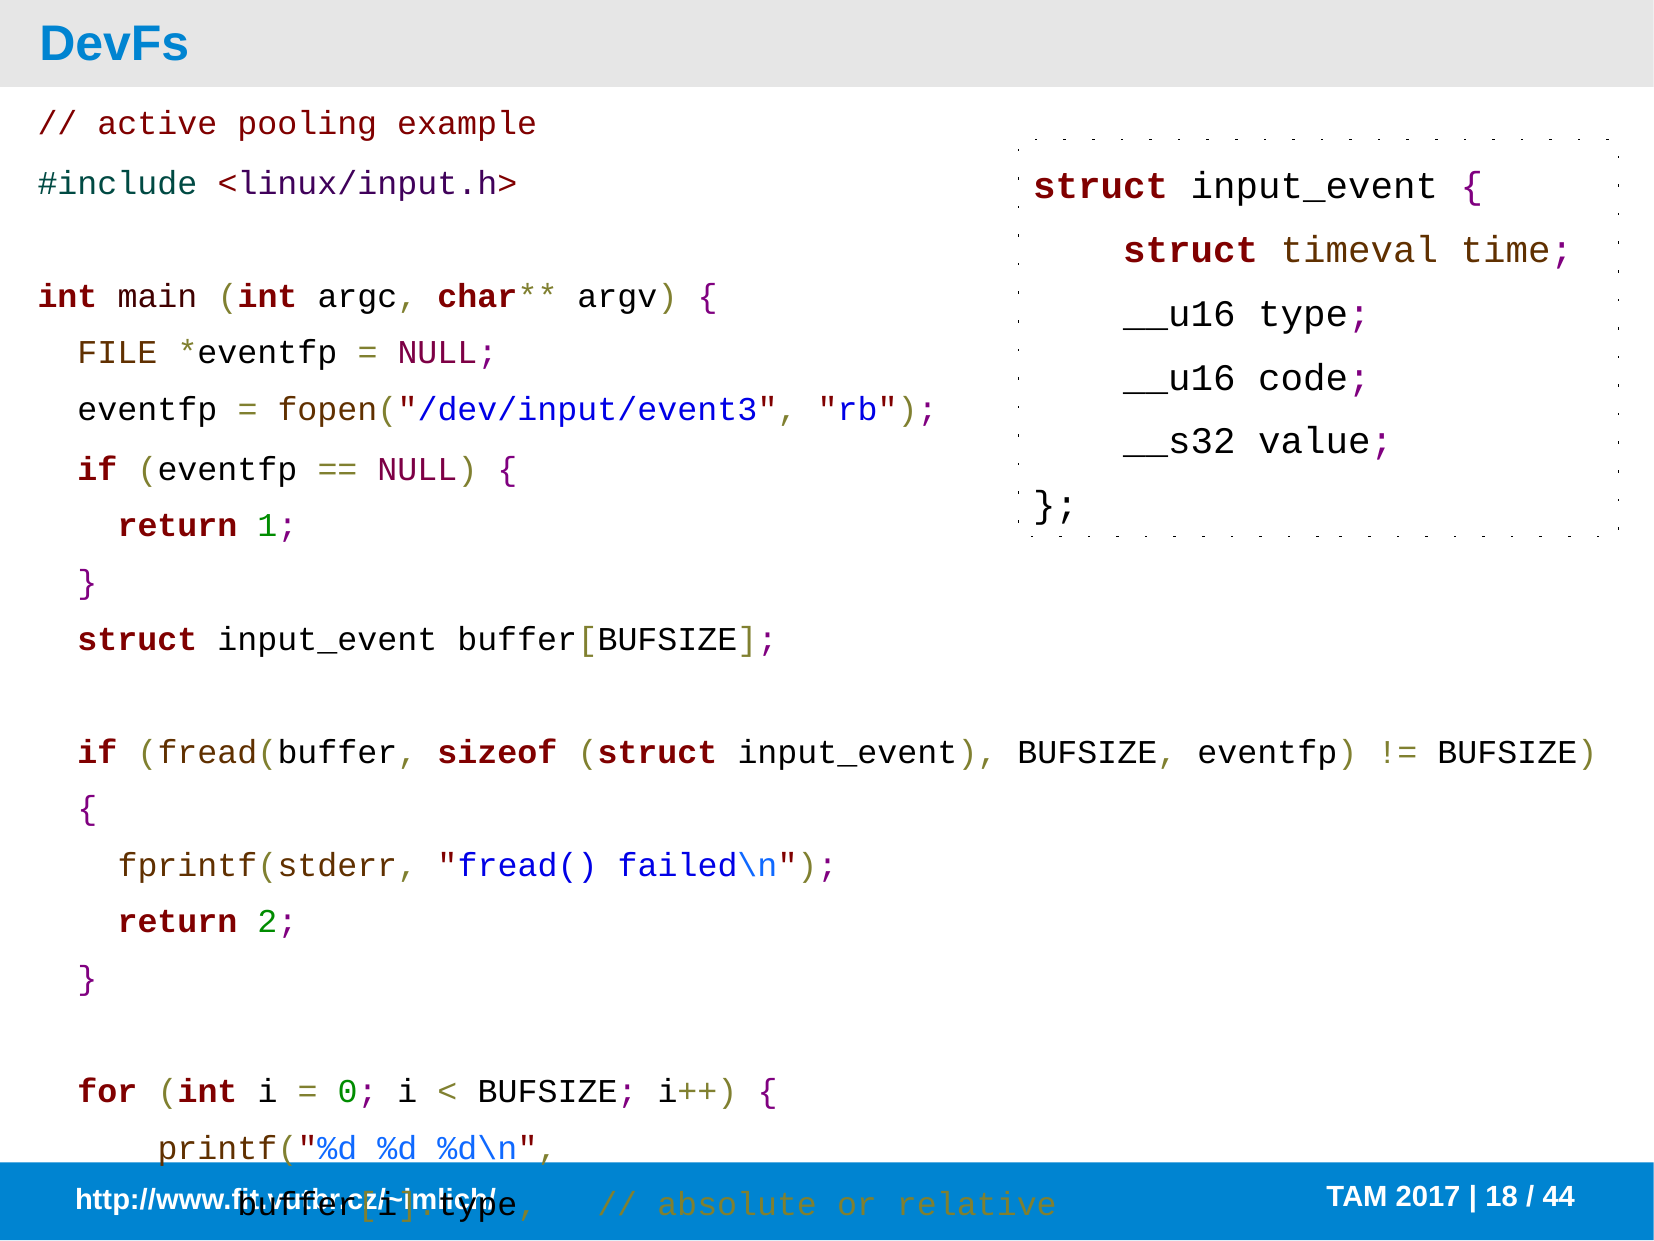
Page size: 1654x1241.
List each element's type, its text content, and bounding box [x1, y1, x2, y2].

list // active pooling example #include <linux/input.h> int main (int argc, char** argv) { FILE *eventfp = NULL; eventfp = fopen("/dev/input/event3", "rb"); if (eventfp == NULL) { return 1; } struct input_event buffer[BUFSIZE]; if (fread(buffer, sizeof (struct input_event), BUFSIZE, eventfp) != BUFSIZE) { fprintf(stderr, "fread() failed\n"); return 2; } for (int i = 0; i < BUFSIZE; i++) { printf("%d %d %d\n", buffer[i].type, // absolute or relative buffer[i].code, // axis X=0/Y=1/Z=2 buffer[i].value); // rough 0-5g, fine 0-1g } fclose(eventfp); return 0; } [37, 101, 1613, 1186]
title DevFs [39, 5, 1615, 81]
text_box struct input_event { struct timeval time; __u16 type; __u16 code; __s32 value; }; [1018, 139, 1619, 413]
